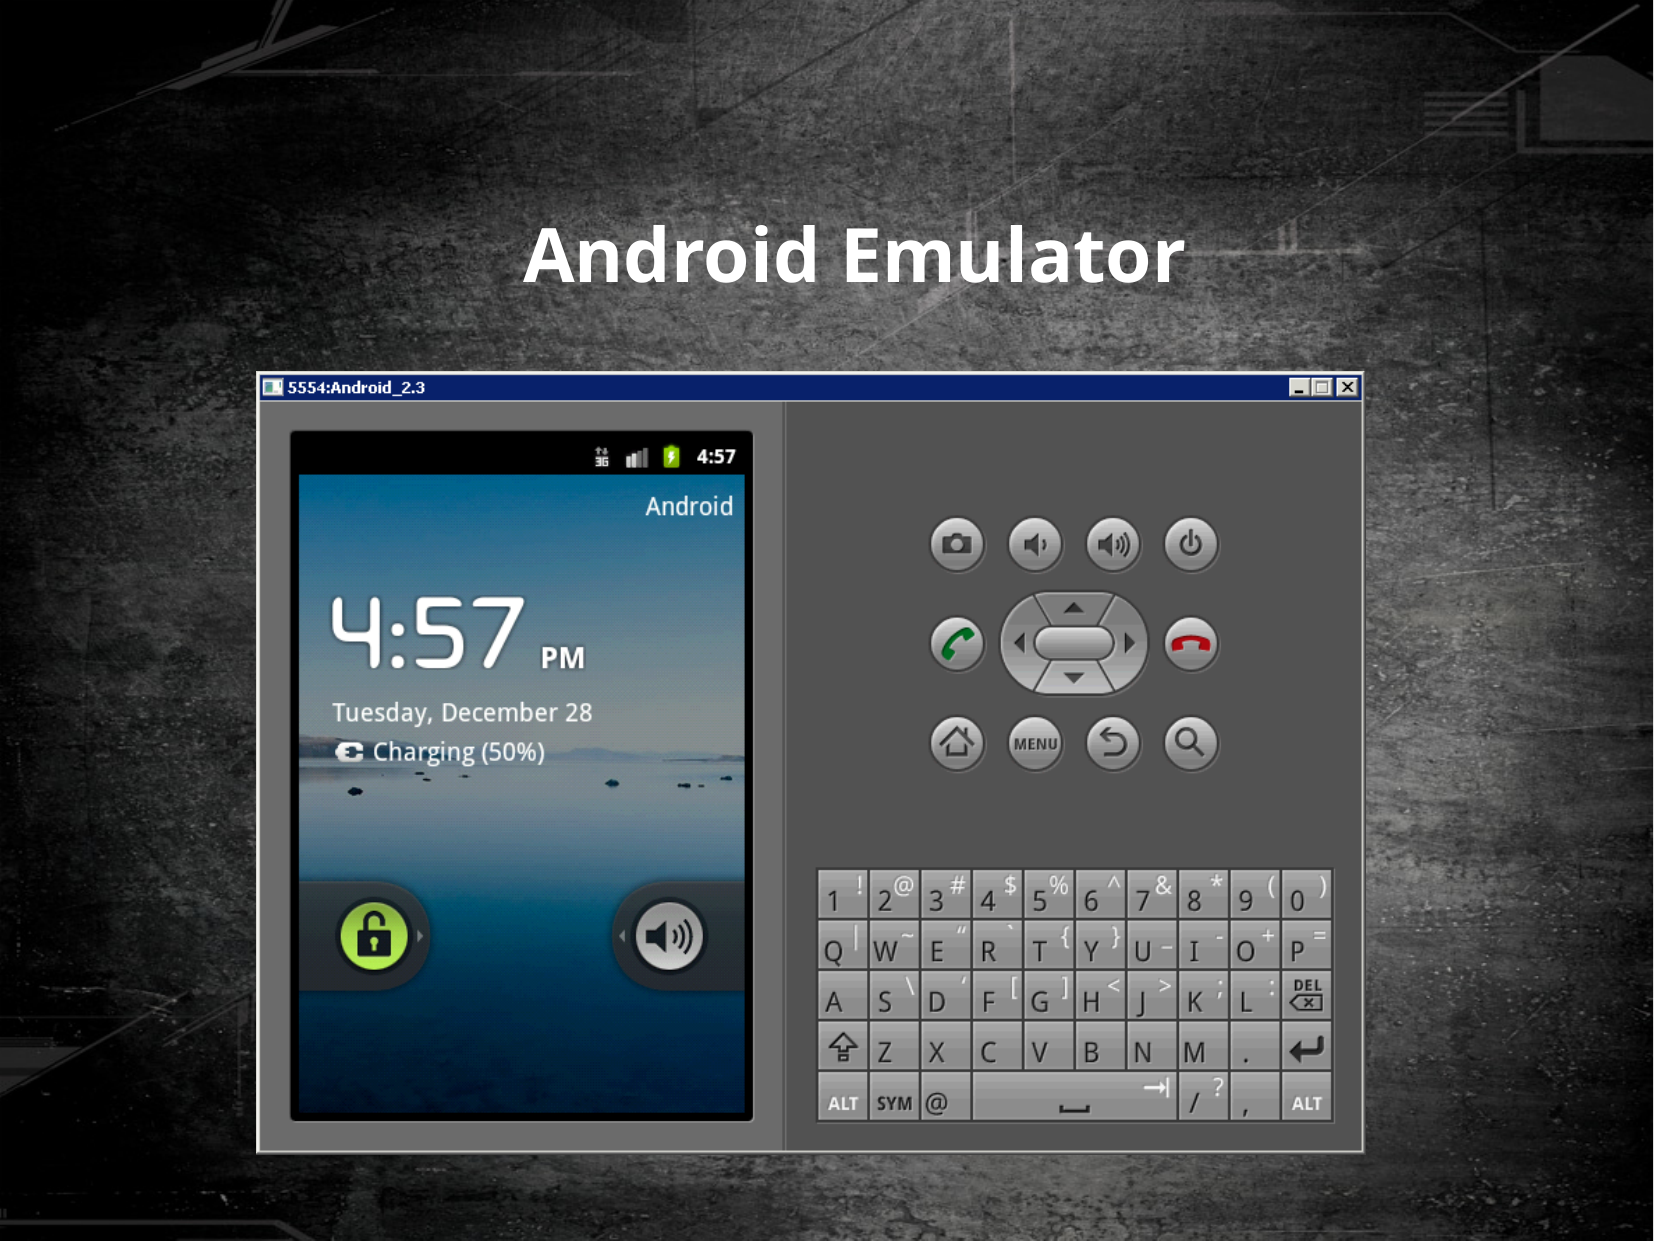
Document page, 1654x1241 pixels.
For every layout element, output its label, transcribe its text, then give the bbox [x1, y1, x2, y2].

text_box Android Emulator [255, 195, 1456, 315]
picture [0, 0, 1654, 1241]
